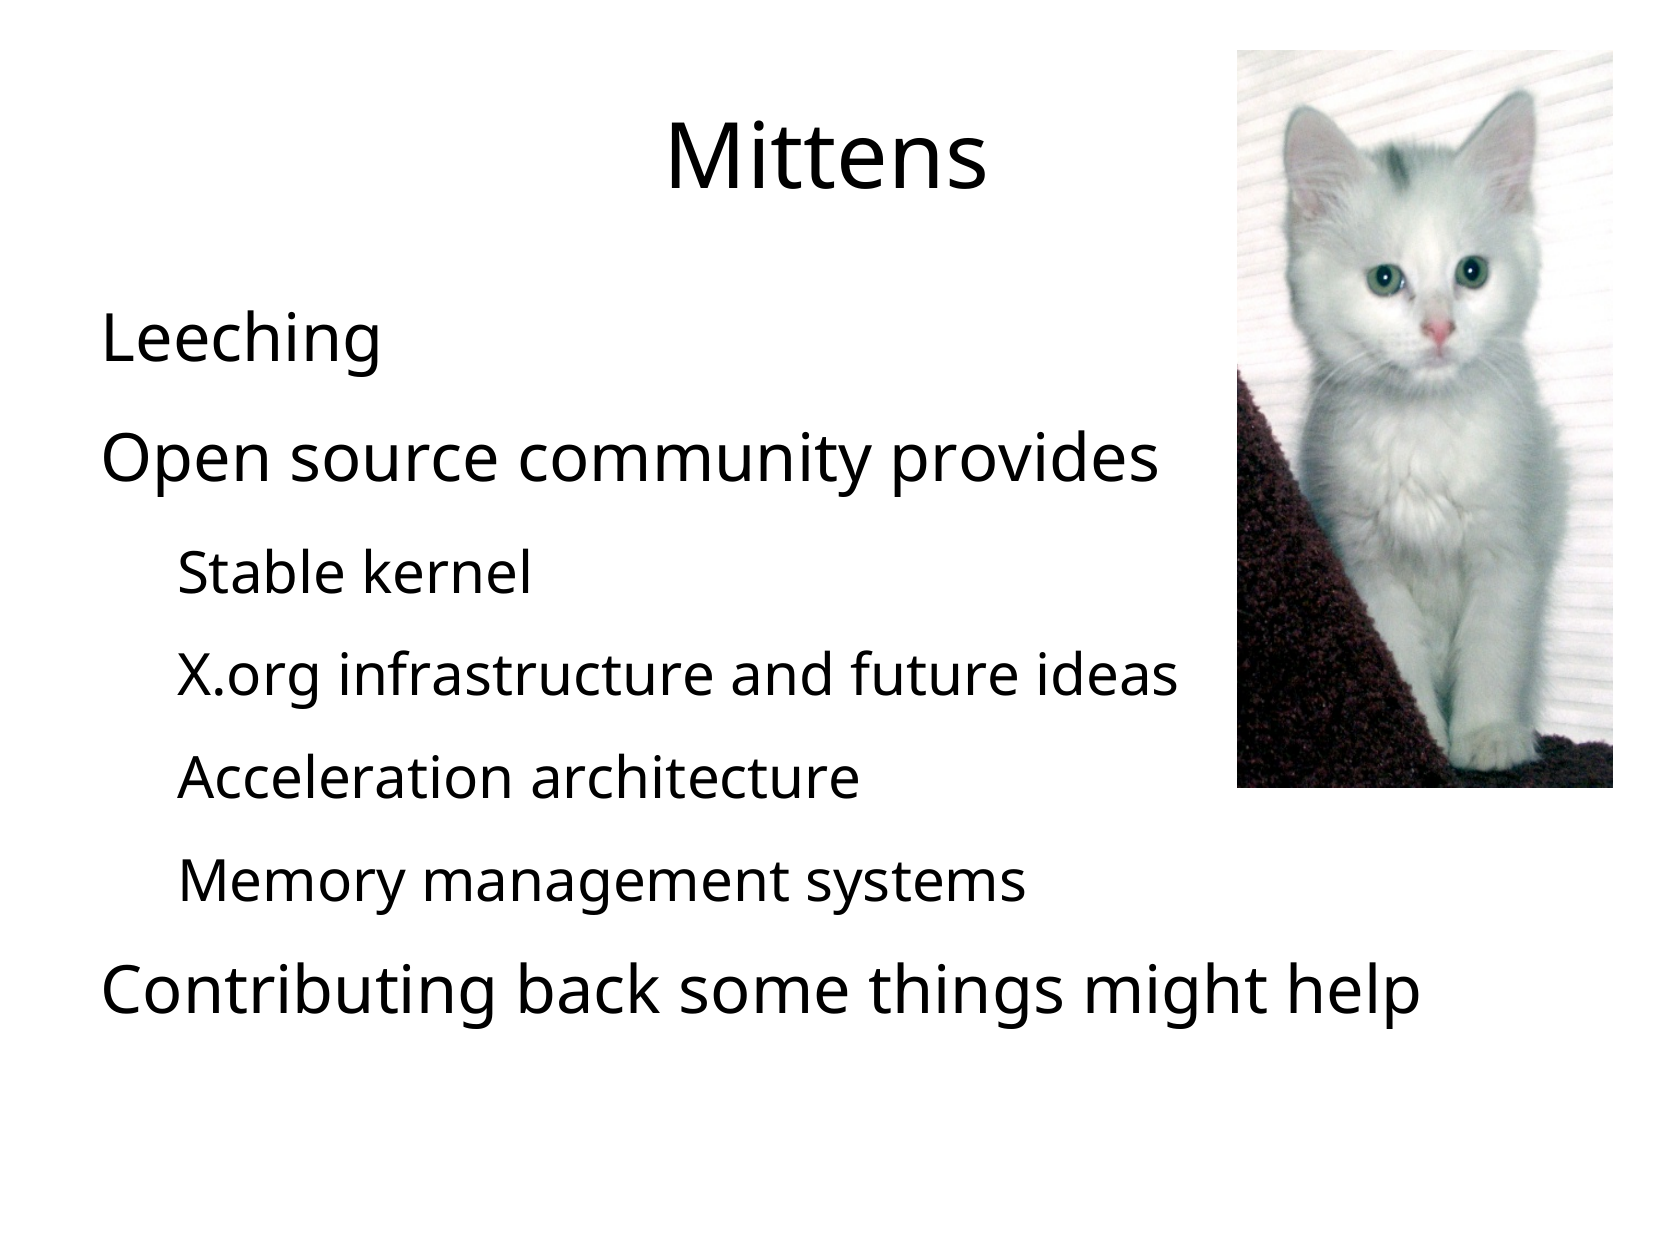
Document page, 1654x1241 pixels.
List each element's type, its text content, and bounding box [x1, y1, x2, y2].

picture [1237, 50, 1613, 788]
title Mittens [82, 49, 1571, 257]
list Leeching Open source community provides Stable kernel X.org infrastructure and future ideas Acceleration architecture Memory management systems Contributing back some things might help [82, 290, 1571, 1109]
